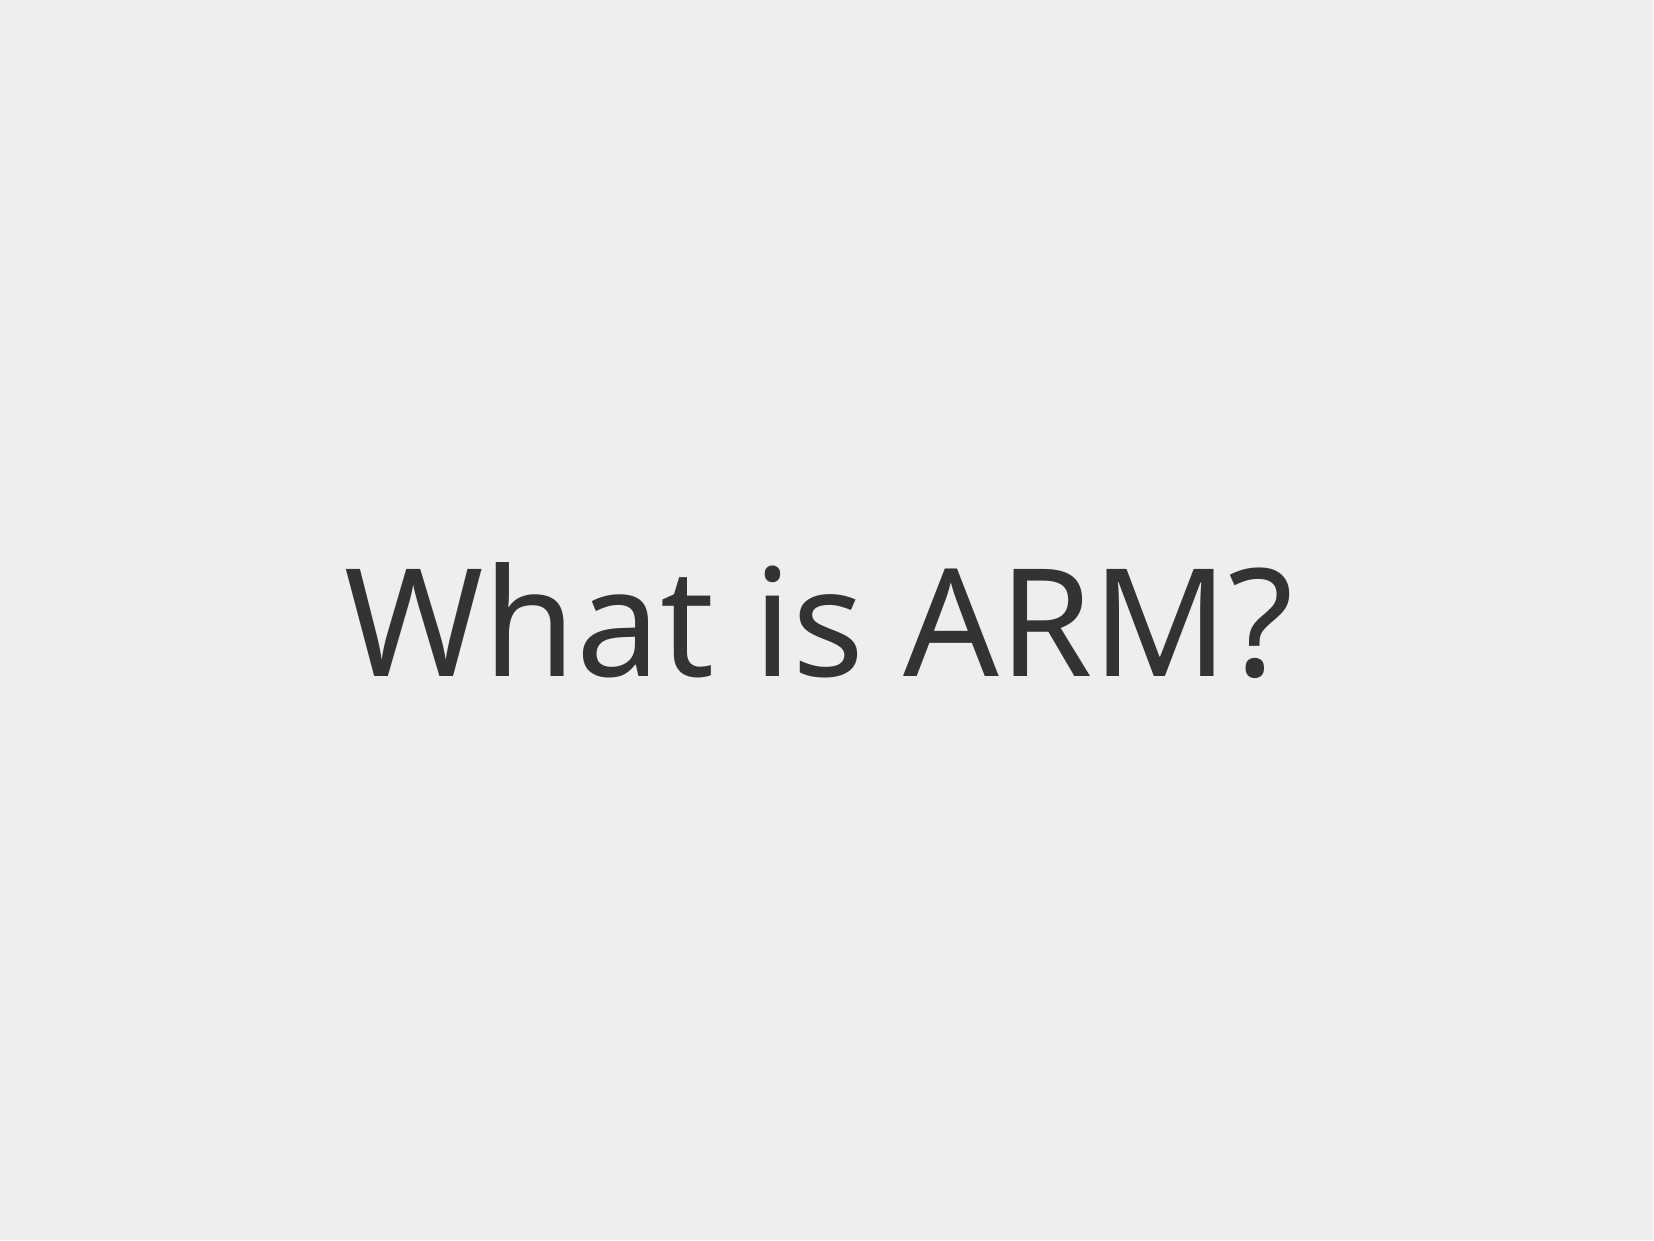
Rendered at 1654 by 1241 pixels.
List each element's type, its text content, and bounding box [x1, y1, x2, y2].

title What is ARM? [74, 524, 1564, 713]
